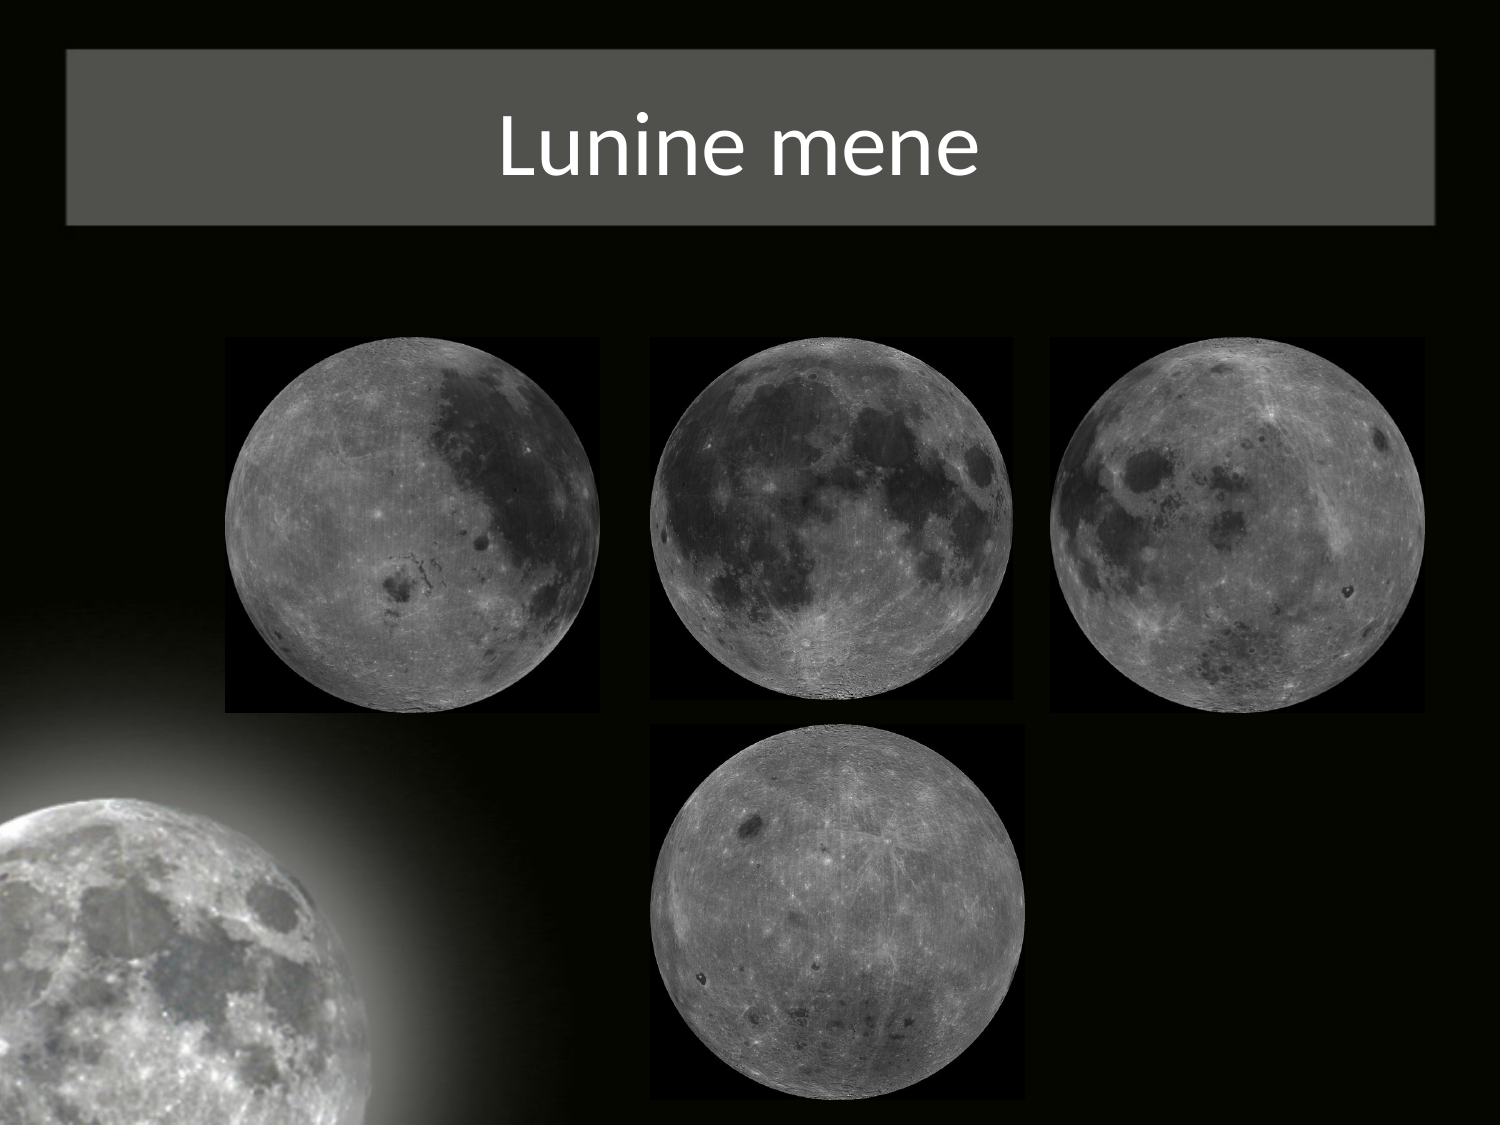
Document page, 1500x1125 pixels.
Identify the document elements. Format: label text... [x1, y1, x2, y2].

picture [0, 0, 1500, 1125]
title Lunine mene [75, 45, 1425, 233]
